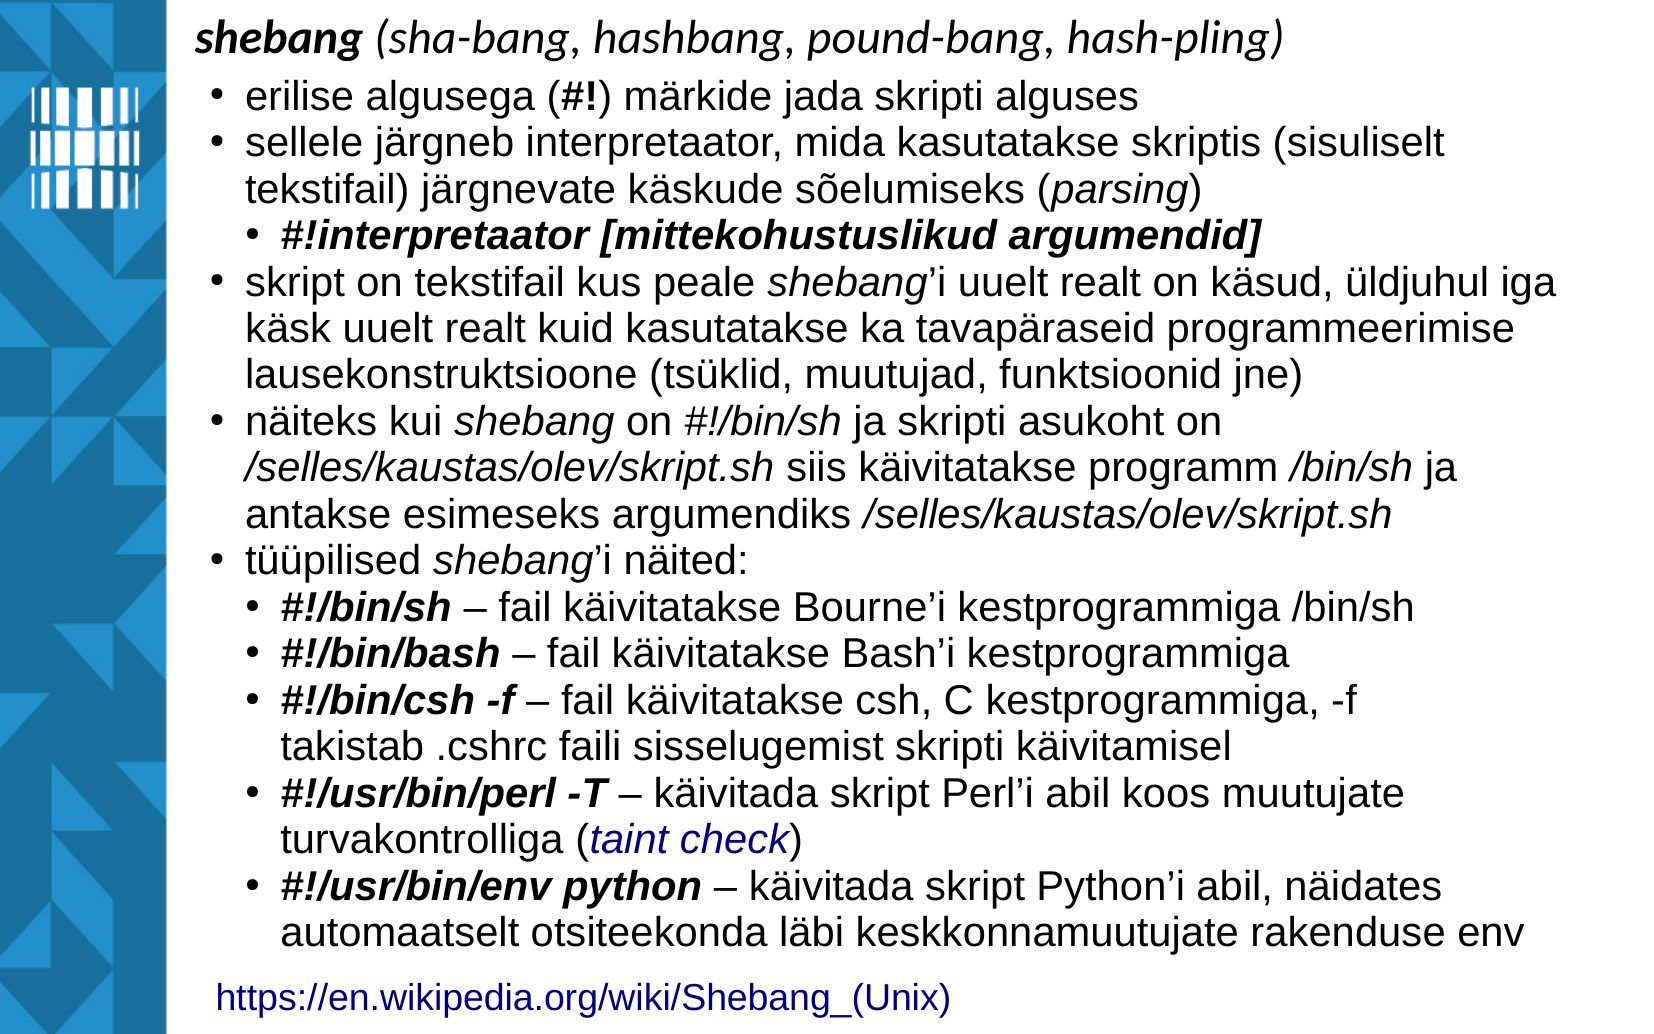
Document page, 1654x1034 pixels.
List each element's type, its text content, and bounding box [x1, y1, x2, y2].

text_box erilise algusega (#!) märkide jada skripti alguses sellele järgneb interpretaator, mida kasutatakse skriptis (sisuliselt tekstifail) järgnevate käskude sõelumiseks (parsing) #!interpretaator [mittekohustuslikud argumendid] skript on tekstifail kus peale shebang’i uuelt realt on käsud, üldjuhul iga käsk uuelt realt kuid kasutatakse ka tavapäraseid programmeerimise lausekonstruktsioone (tsüklid, muutujad, funktsioonid jne) näiteks kui shebang on #!/bin/sh ja skripti asukoht on /selles/kaustas/olev/skript.sh siis käivitatakse programm /bin/sh ja antakse esimeseks argumendiks /selles/kaustas/olev/skript.sh tüüpilised shebang’i näited: #!/bin/sh – fail käivitatakse Bourne’i kestprogrammiga /bin/sh #!/bin/bash – fail käivitatakse Bash’i kestprogrammiga #!/bin/csh -f – fail käivitatakse csh, C kestprogrammiga, -f takistab .cshrc faili sisselugemist skripti käivitamisel #!/usr/bin/perl -T – käivitada skript Perl’i abil koos muutujate turvakontrolliga (taint check) #!/usr/bin/env python – käivitada skript Python’i abil, näidates automaatselt otsiteekonda läbi keskkonnamuutujate rakenduse env [194, 64, 1625, 963]
text_box https://en.wikipedia.org/wiki/Shebang_(Unix) [200, 968, 967, 1026]
title shebang (sha-bang, hashbang, pound-bang, hash-pling) [194, 13, 1595, 64]
picture [42, 108, 132, 208]
